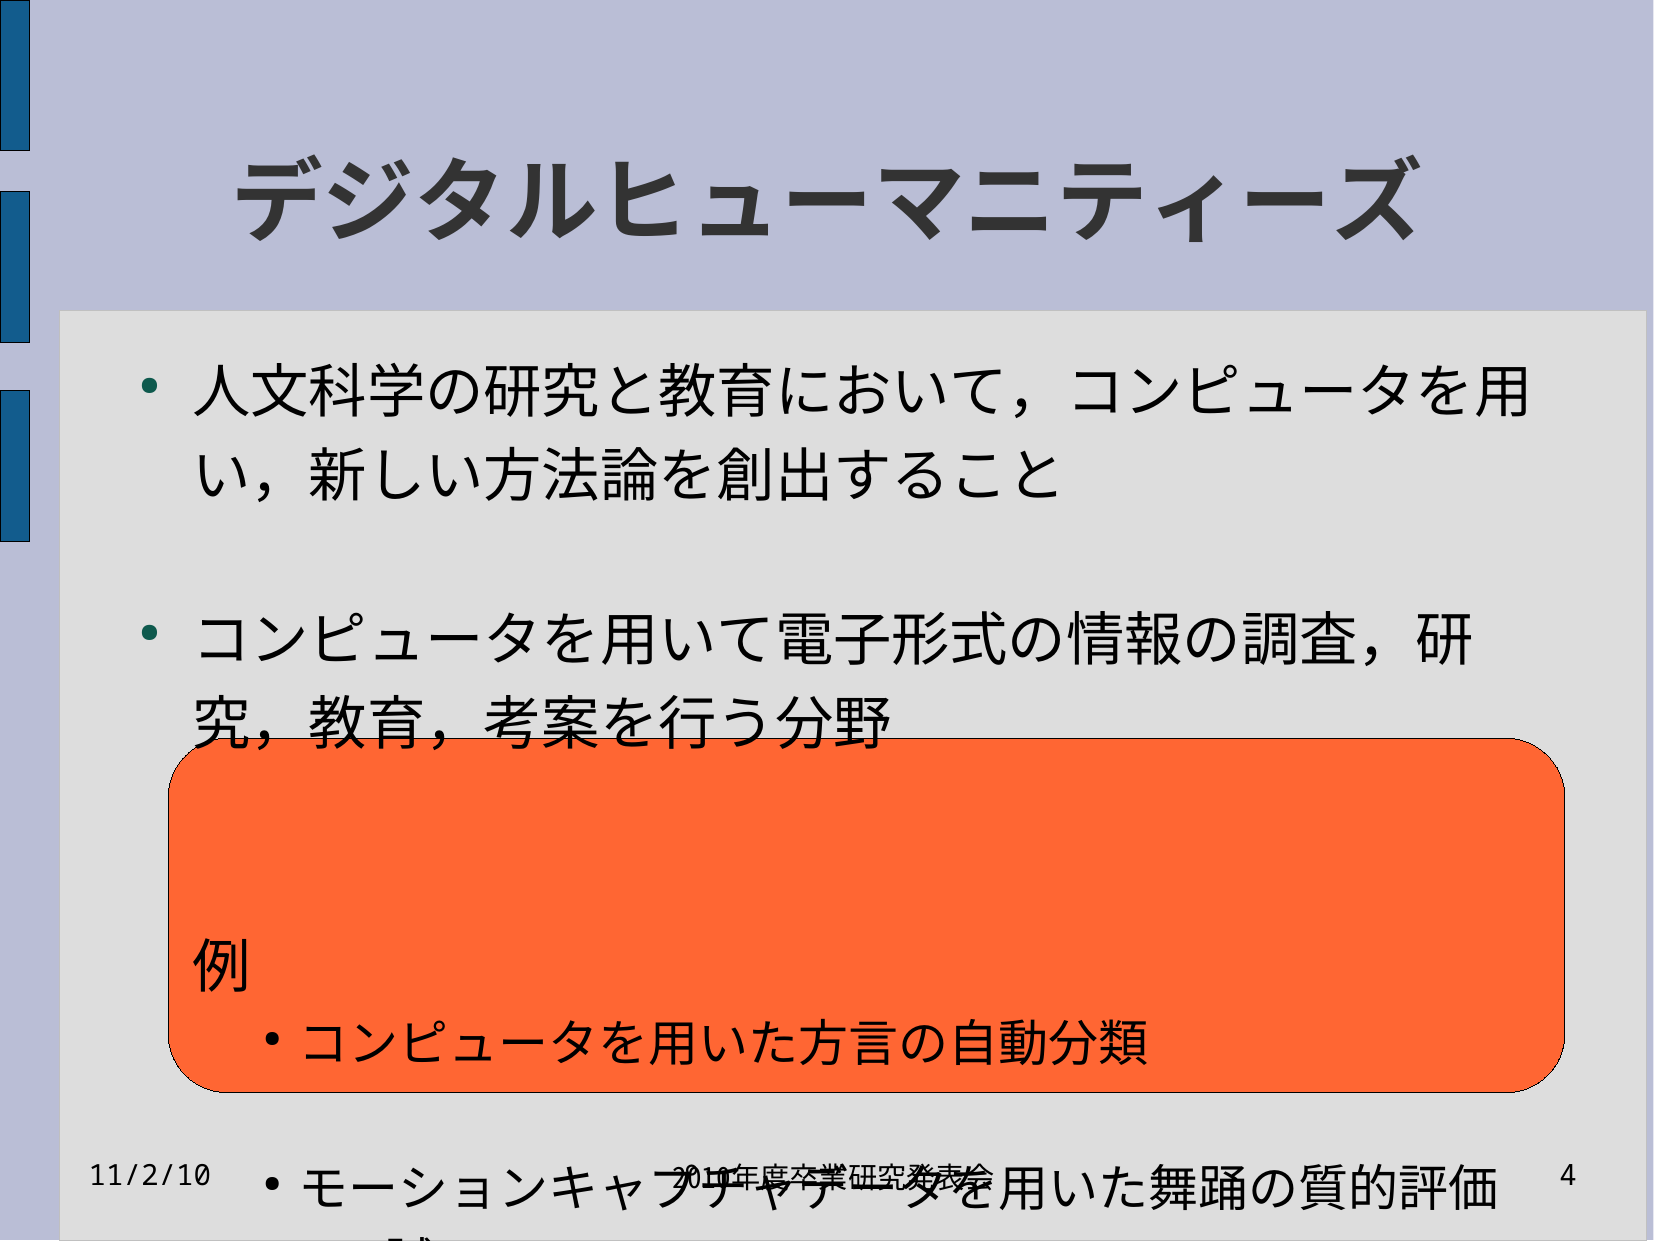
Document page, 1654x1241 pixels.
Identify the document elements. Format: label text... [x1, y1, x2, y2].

title デジタルヒューマニティーズ [121, 91, 1534, 299]
list 人文科学の研究と教育において，コンピュータを用い，新しい方法論を創出すること コンピュータを用いて電子形式の情報の調査，研究，教育，考案を行う分野 例 コンピュータを用いた方言の自動分類 モーションキャプチャデータを用いた舞踊の質的評価の試み [121, 344, 1534, 1112]
text_box [1534, 745, 1565, 1086]
